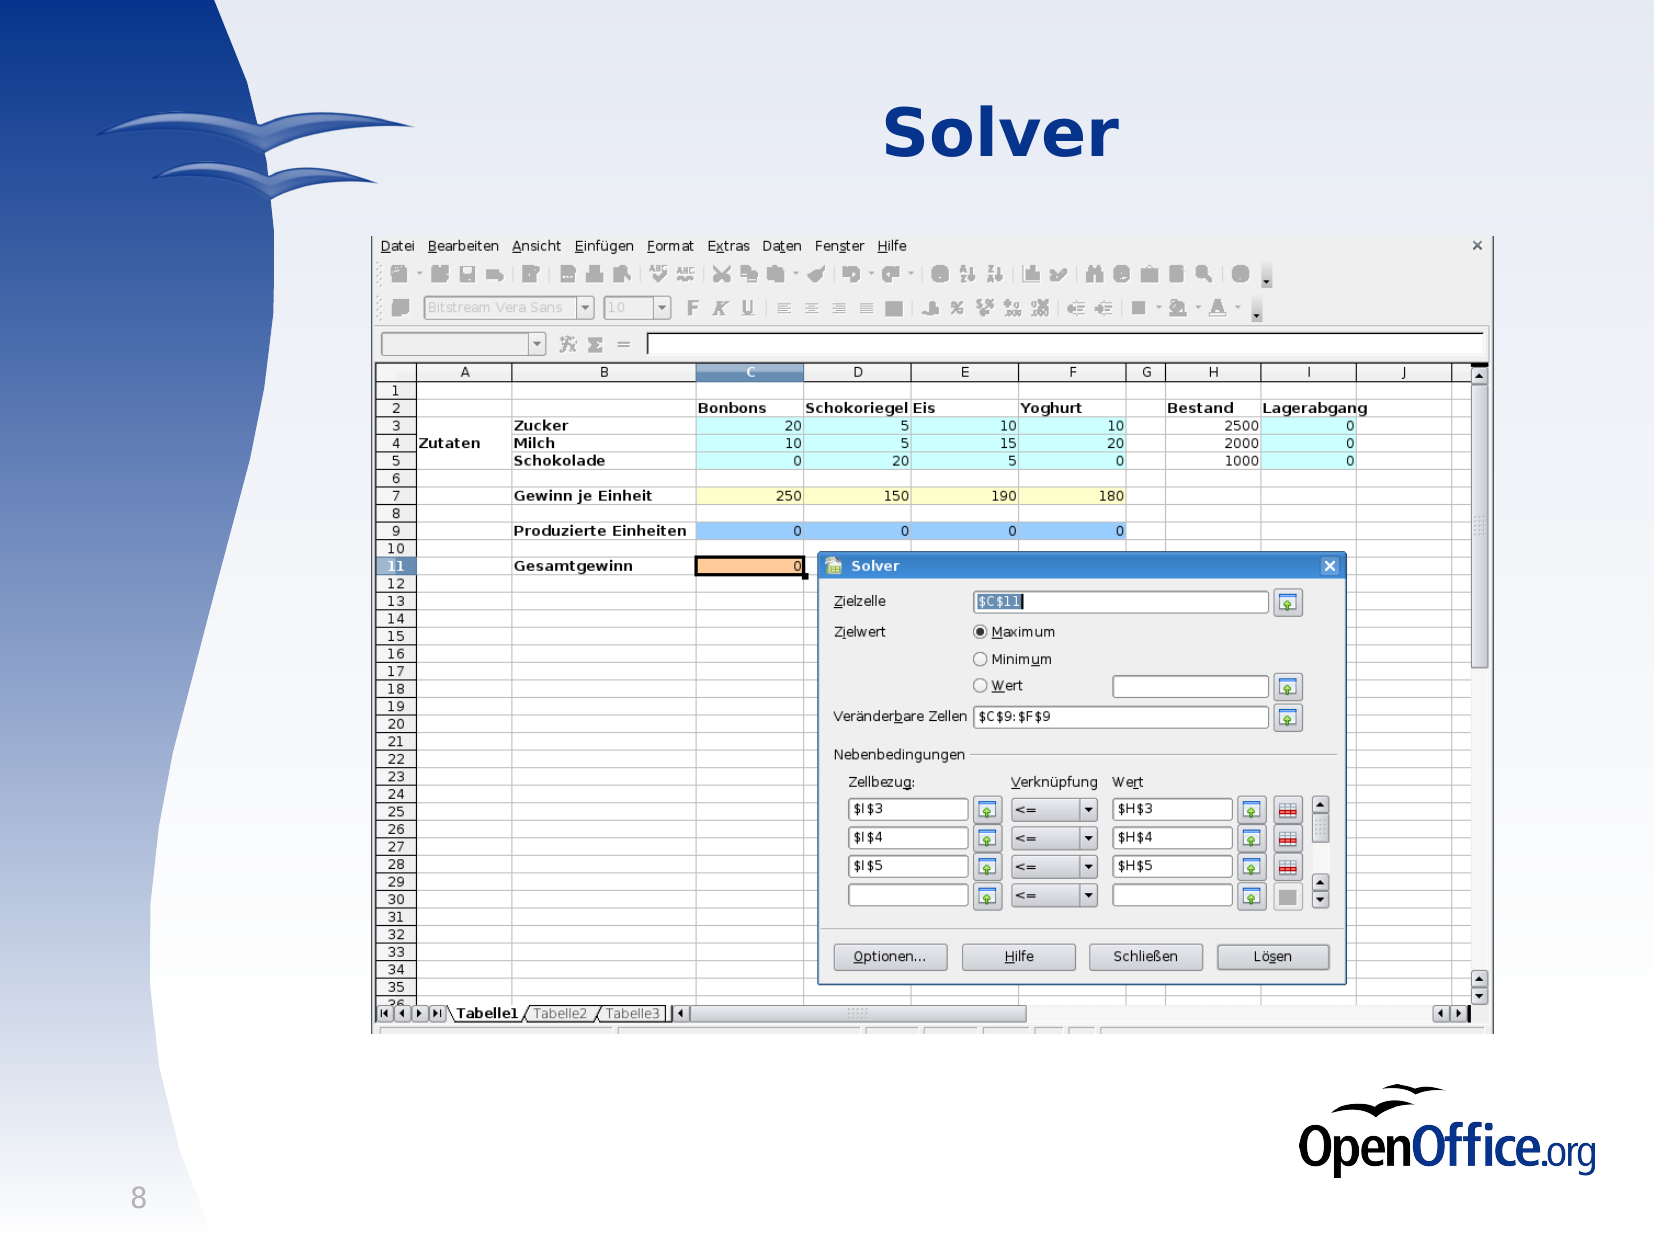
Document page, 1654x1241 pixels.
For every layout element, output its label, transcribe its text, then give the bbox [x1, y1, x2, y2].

picture [95, 100, 416, 162]
picture [152, 161, 379, 201]
title Solver [436, 94, 1565, 173]
chart [295, 236, 1565, 1034]
picture [1299, 1084, 1595, 1178]
